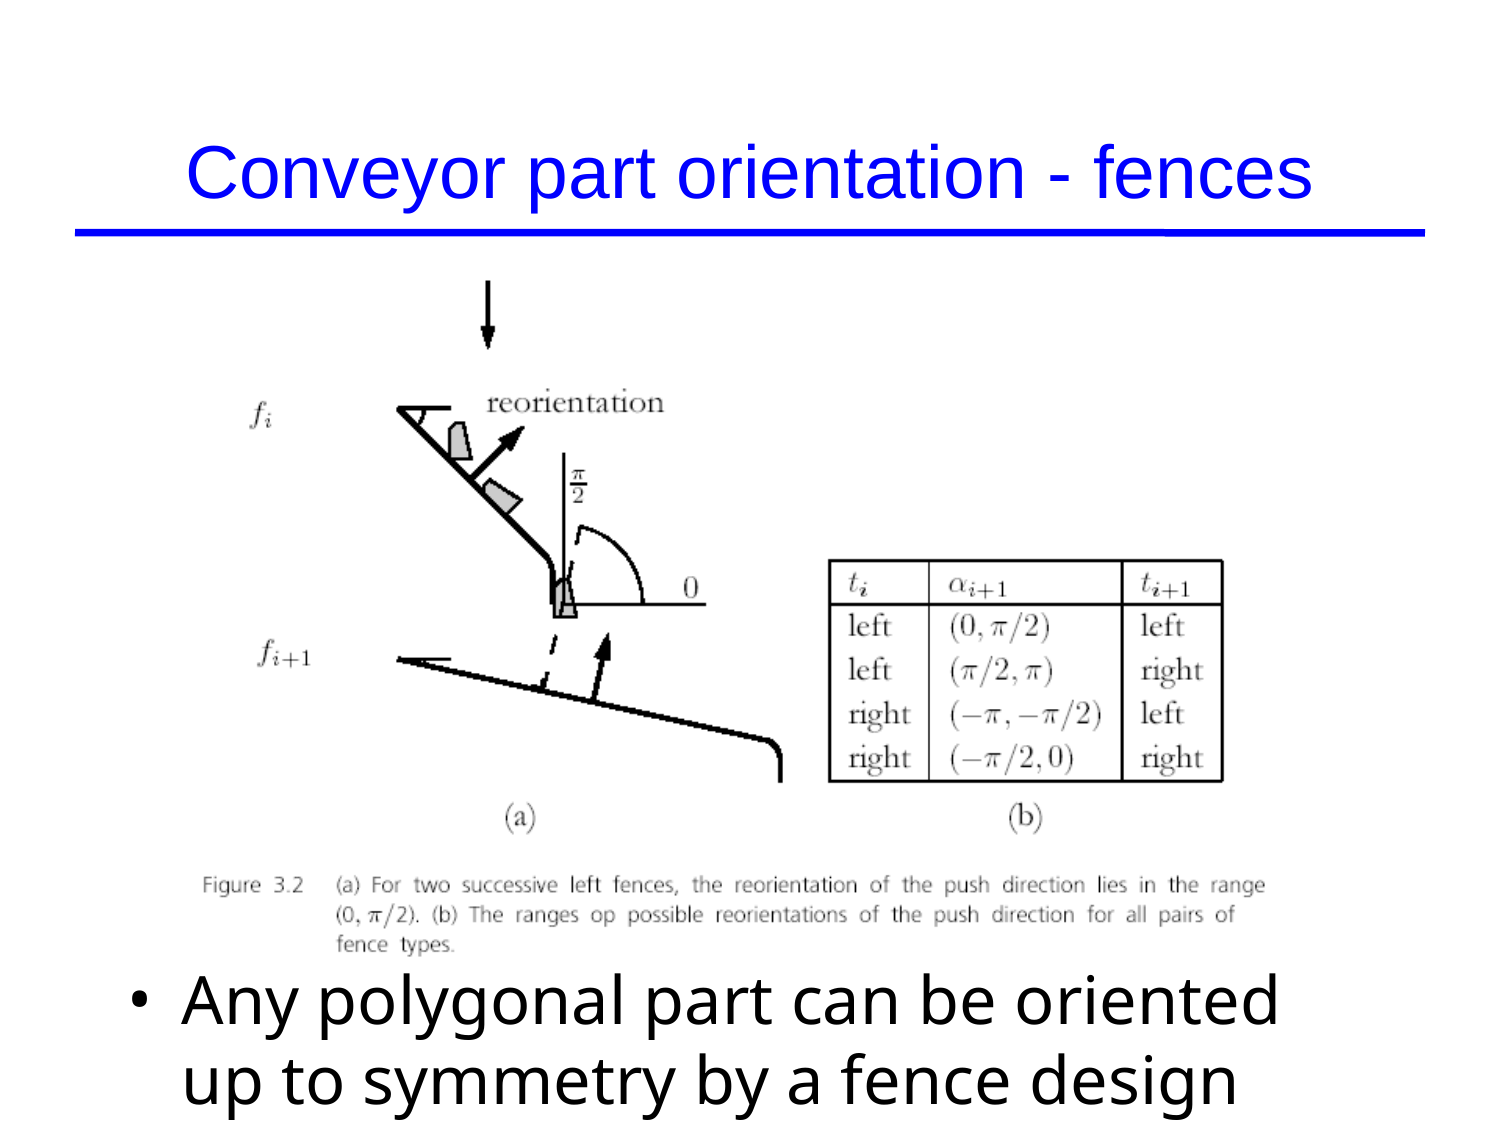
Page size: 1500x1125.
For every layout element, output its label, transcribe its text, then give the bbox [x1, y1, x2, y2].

text_box Any polygonal part can be oriented up to symmetry by a fence design [112, 950, 1388, 1075]
title Conveyor part orientation - fences [112, 80, 1388, 257]
picture [162, 262, 1282, 950]
